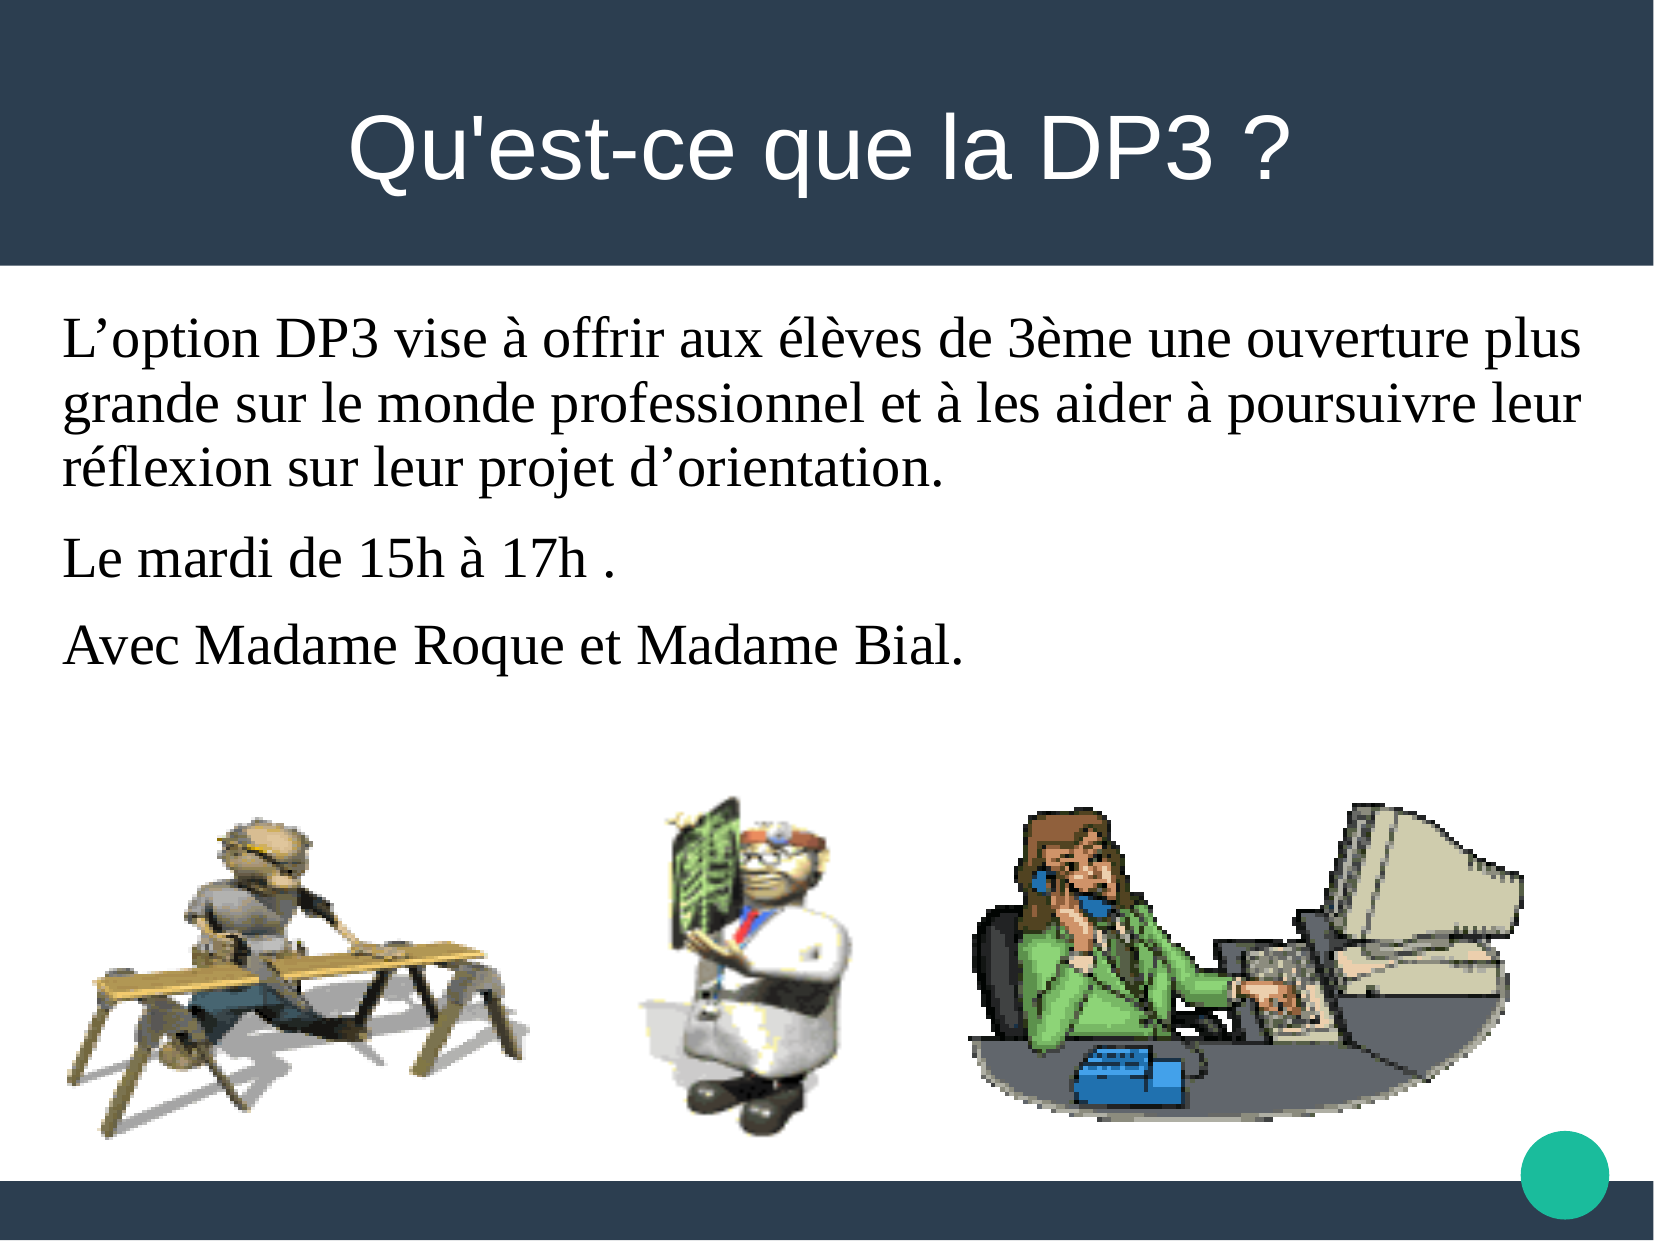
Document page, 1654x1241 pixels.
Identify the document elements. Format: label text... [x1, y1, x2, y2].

picture [47, 791, 547, 1146]
picture [968, 803, 1524, 1123]
picture [614, 779, 898, 1153]
text_box Qu'est-ce que la DP3 ? [35, 47, 1607, 207]
text_box Le mardi de 15h à 17h . Avec Madame Roque et Madame Bial. [47, 517, 1630, 688]
text_box L’option DP3 vise à offrir aux élèves de 3ème une ouverture plus grande sur le monde professionnel et à les aider à poursuivre leur réflexion sur leur projet d’orientation. [47, 298, 1630, 517]
